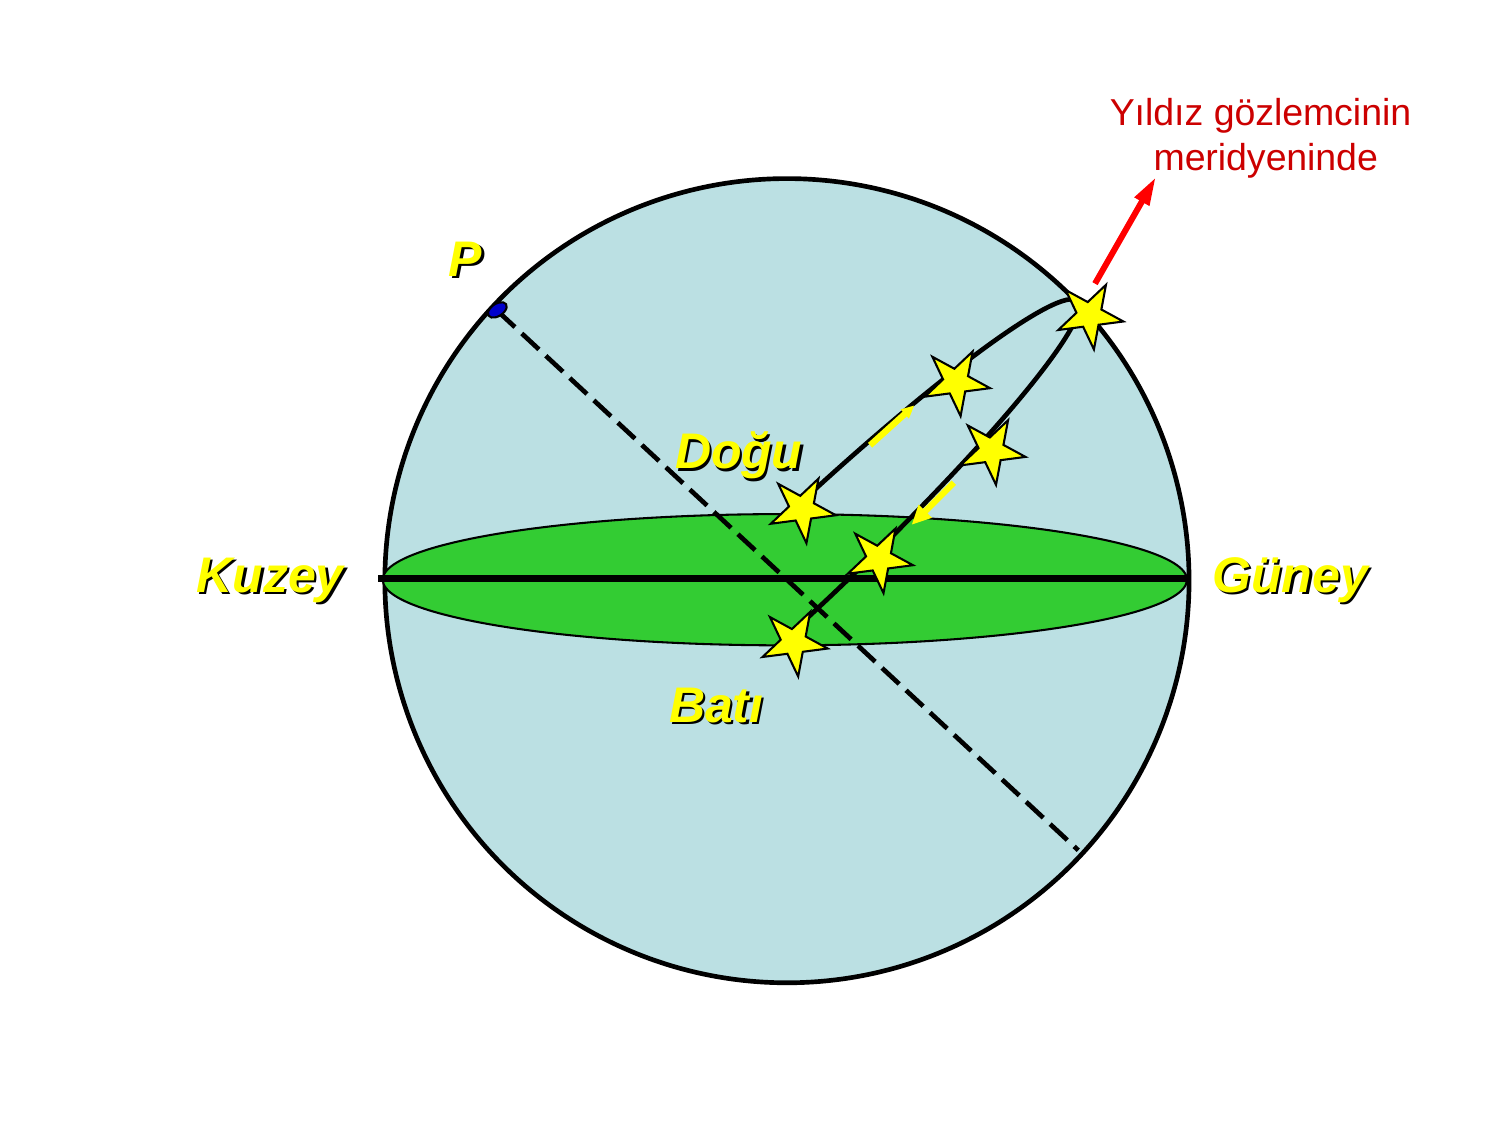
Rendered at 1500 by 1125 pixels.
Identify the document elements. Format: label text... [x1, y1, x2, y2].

text_box Doğu [659, 411, 879, 487]
text_box P [433, 218, 653, 294]
text_box Yıldız gözlemcinin meridyeninde [1095, 80, 1474, 186]
text_box [386, 178, 1190, 983]
text_box Batı [653, 665, 873, 741]
text_box Güney [1197, 535, 1417, 611]
text_box Kuzey [181, 535, 401, 611]
